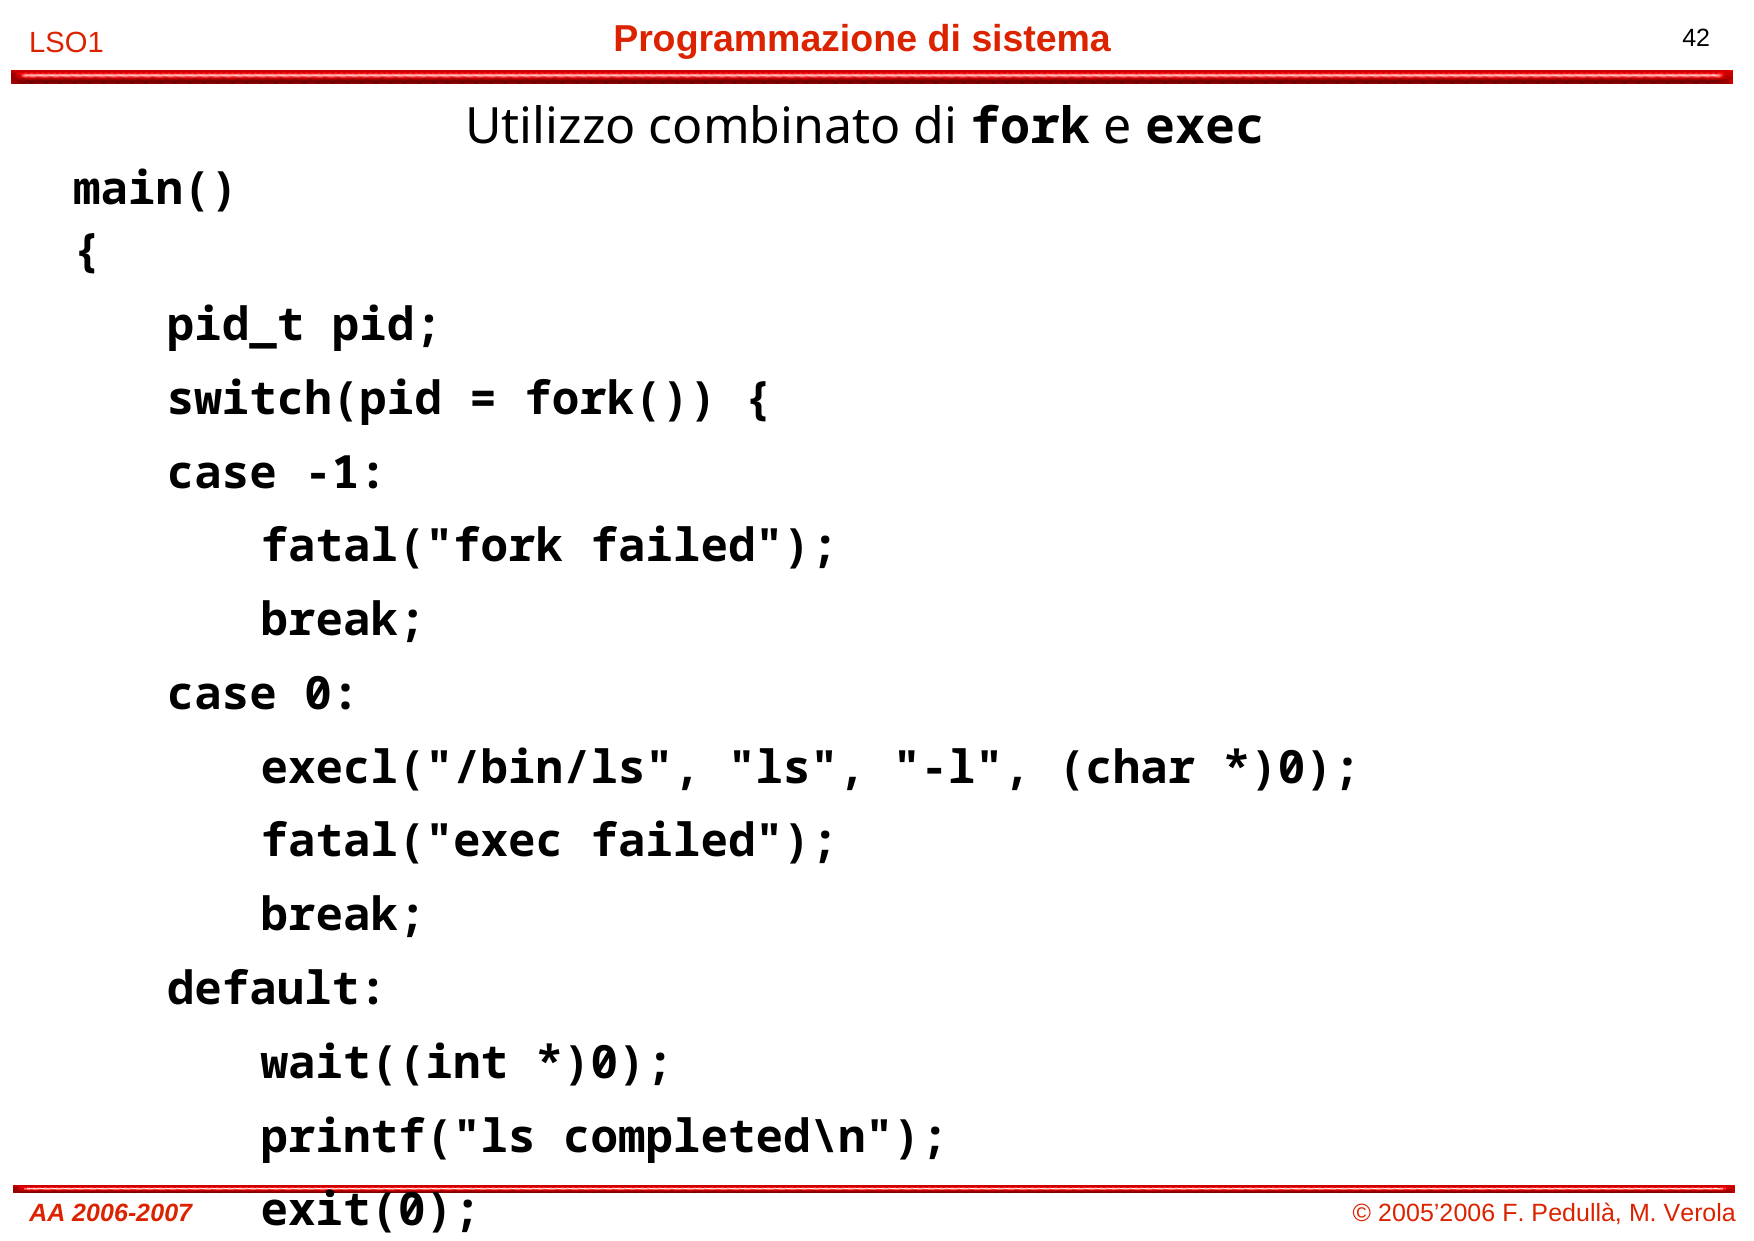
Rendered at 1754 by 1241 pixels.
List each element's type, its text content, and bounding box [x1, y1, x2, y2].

picture [13, 1185, 1735, 1193]
list main() { pid_t pid; switch(pid = fork()) { case -1: fatal("fork failed"); break; case 0: execl("/bin/ls", "ls", "-l", (char *)0); fatal("exec failed"); break; default: wait((int *)0); printf("ls completed\n"); exit(0); } } [58, 147, 1696, 1187]
picture [11, 70, 1733, 84]
title Utilizzo combinato di fork e exec [401, 78, 1330, 174]
